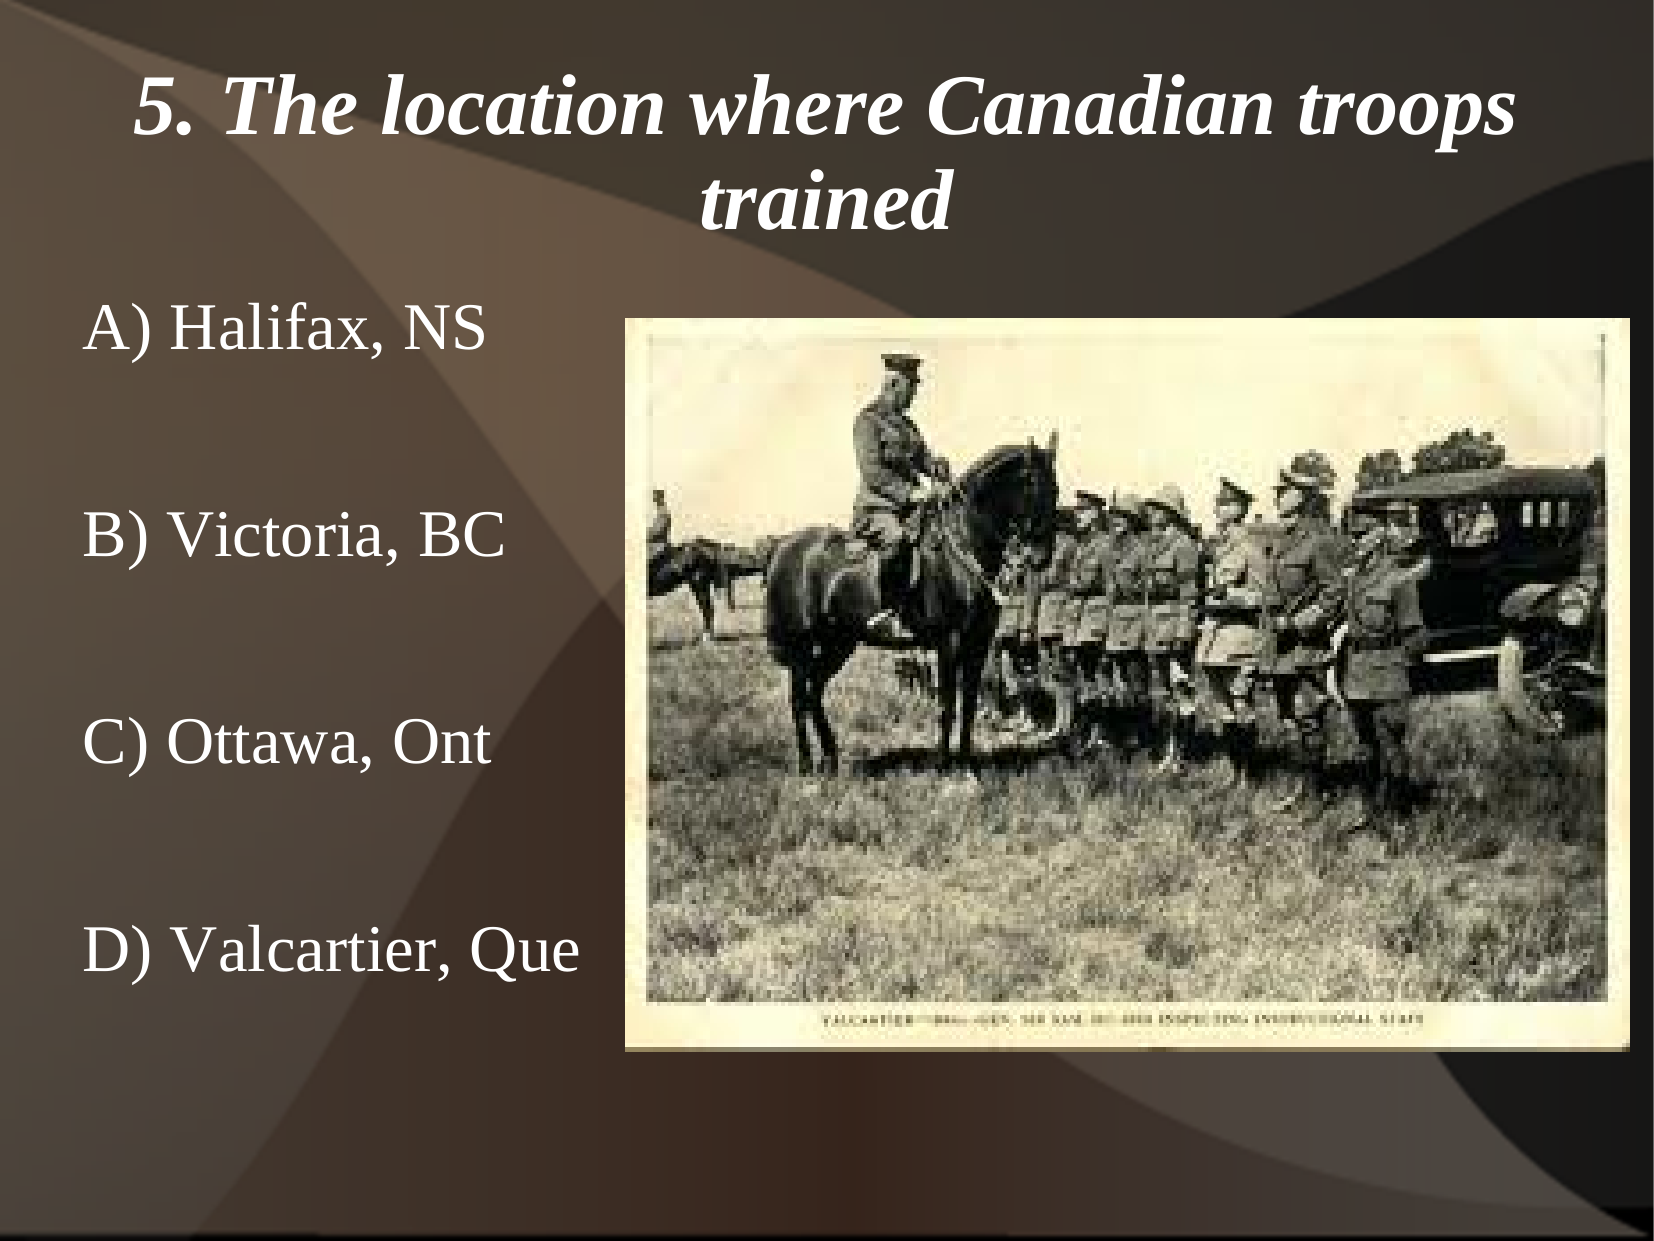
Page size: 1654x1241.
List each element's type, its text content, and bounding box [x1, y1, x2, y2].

title 5. The location where Canadian troops trained [82, 49, 1571, 257]
picture [0, 0, 1654, 1241]
list A) Halifax, NS B) Victoria, BC C) Ottawa, Ont D) Valcartier, Que [82, 290, 809, 1010]
